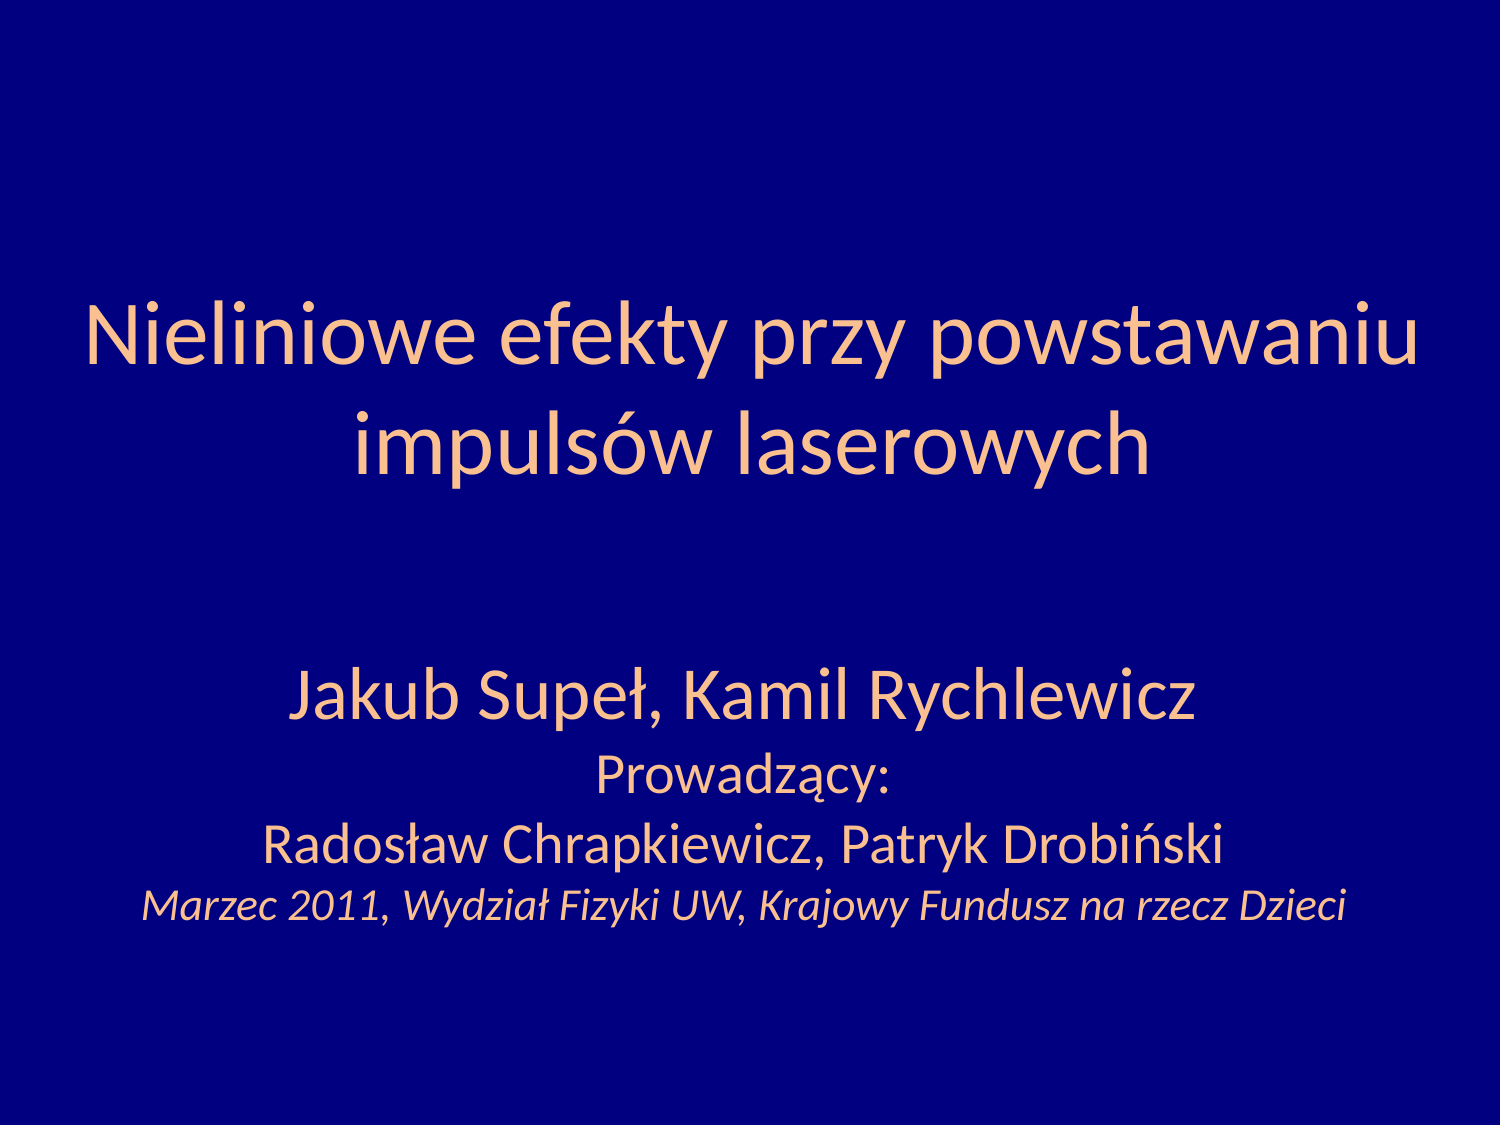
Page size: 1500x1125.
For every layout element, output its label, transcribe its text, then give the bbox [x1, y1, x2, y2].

title Nieliniowe efekty przy powstawaniu impulsów laserowych [59, 265, 1447, 507]
subtitle Jakub Supeł, Kamil Rychlewicz Prowadzący: Radosław Chrapkiewicz, Patryk Drobiński Marzec 2011, Wydział Fizyki UW, Krajowy Fundusz na rzecz Dzieci [106, 637, 1382, 1093]
